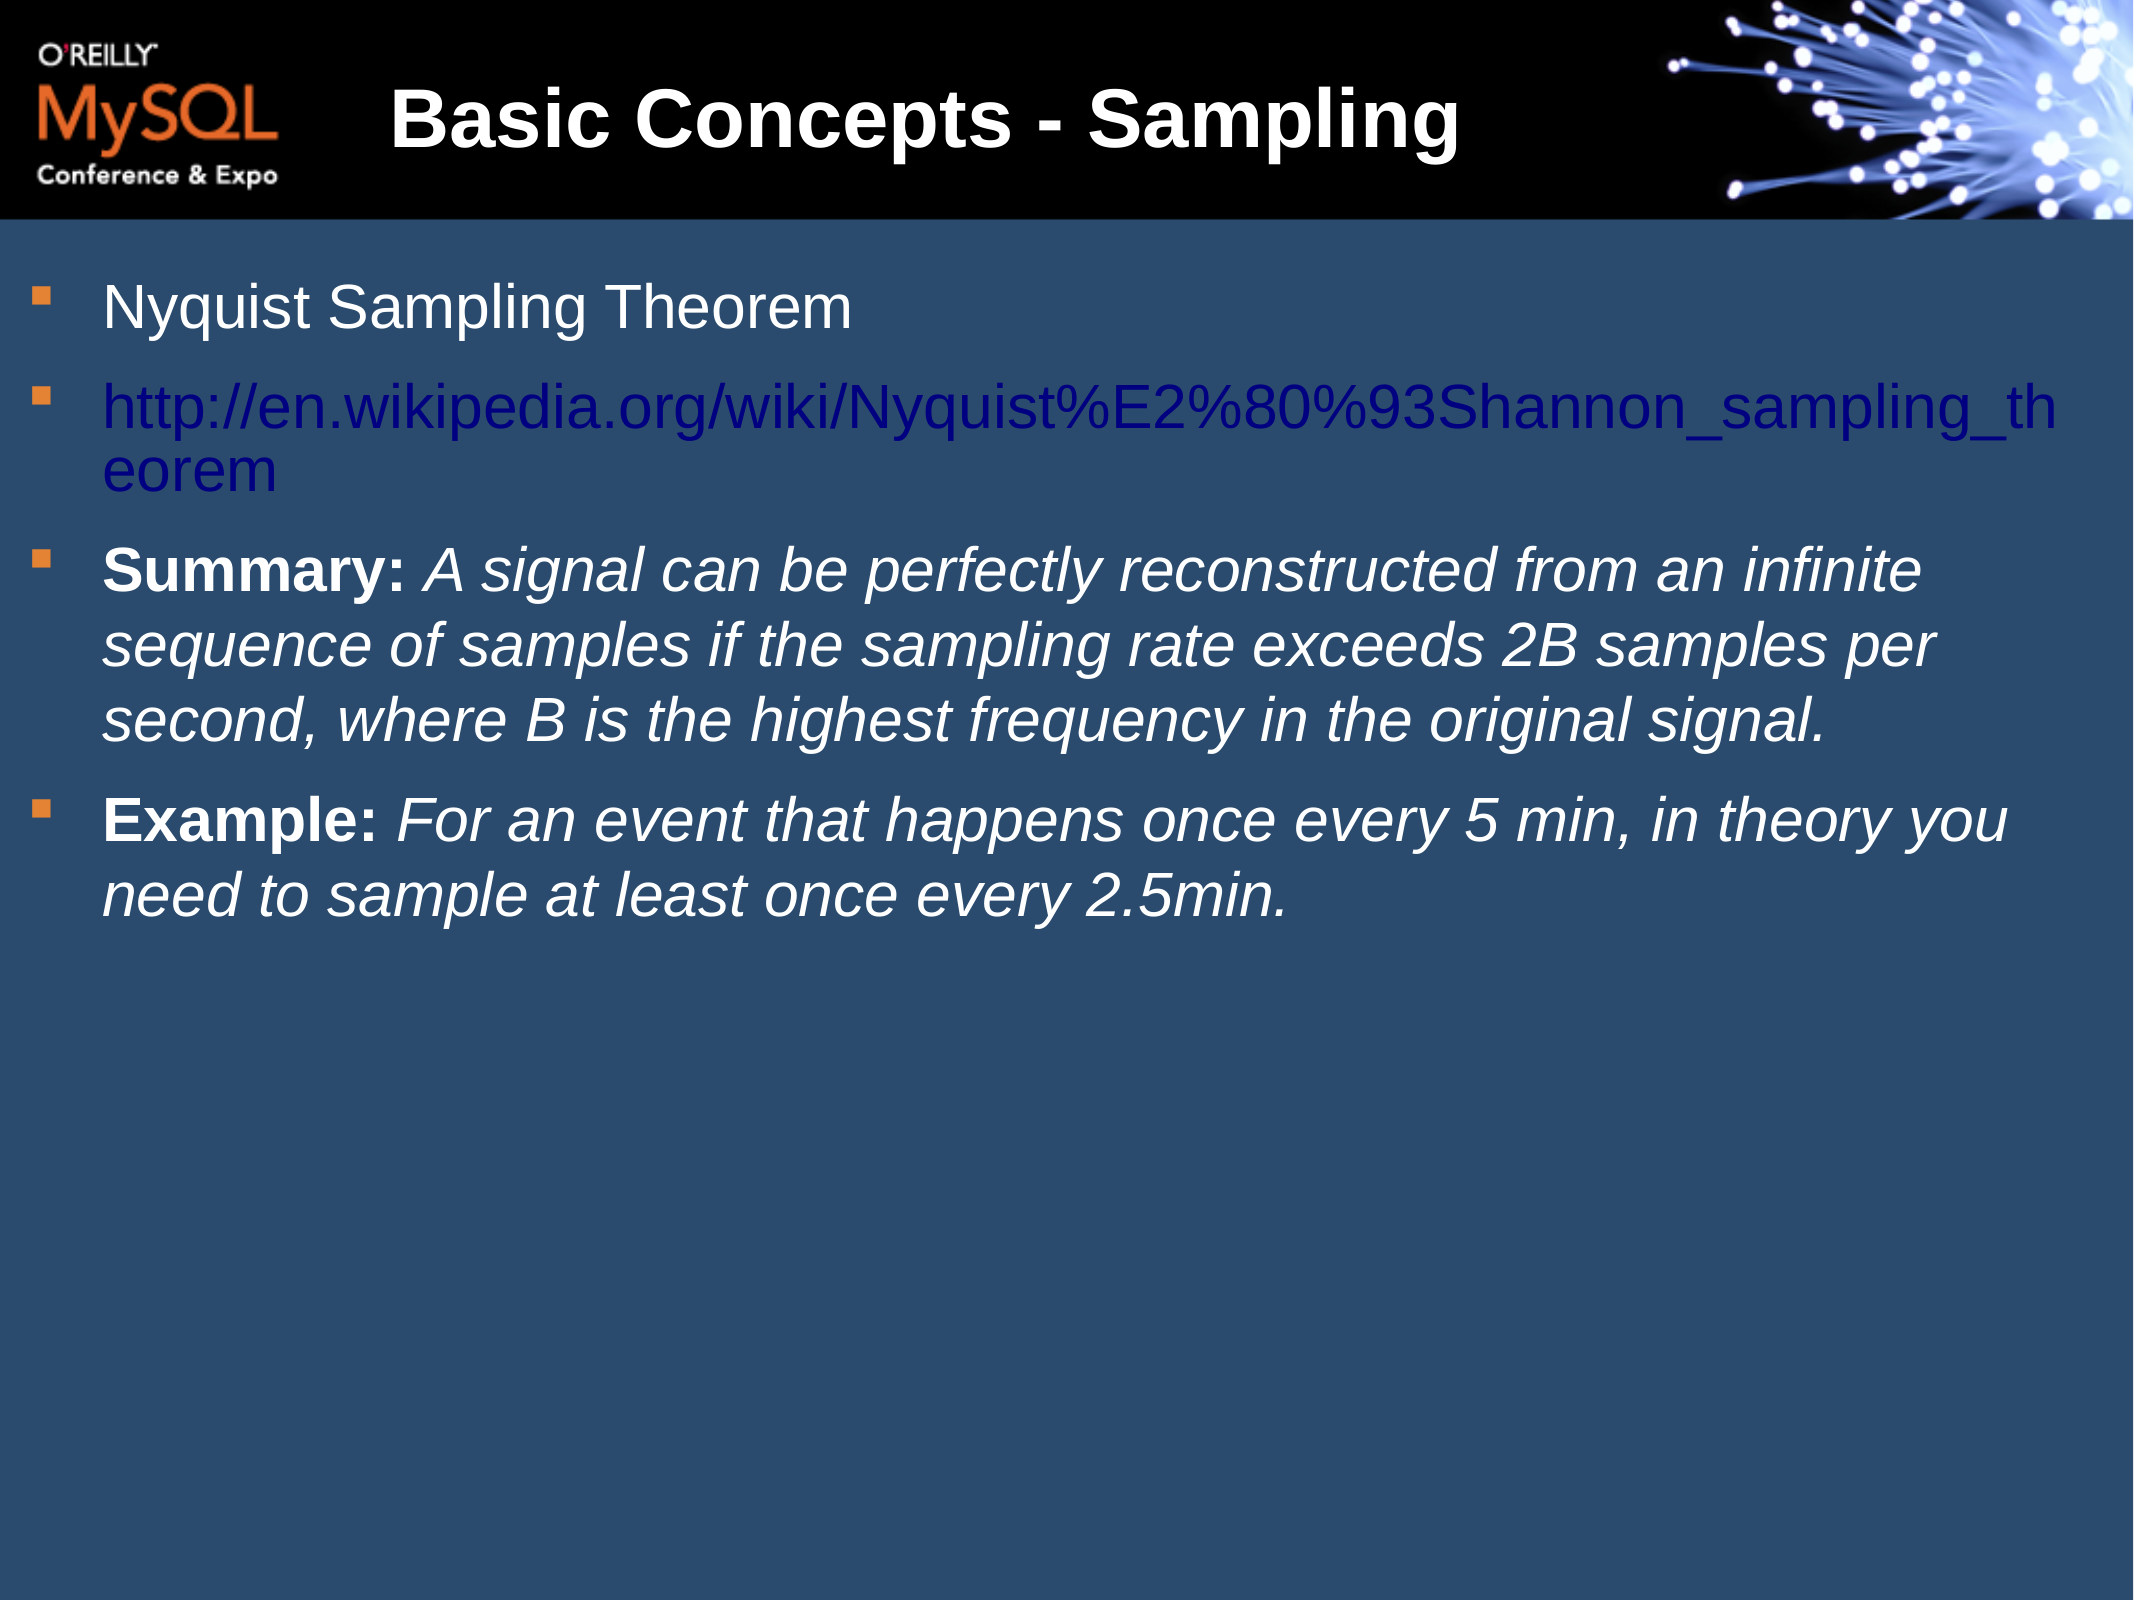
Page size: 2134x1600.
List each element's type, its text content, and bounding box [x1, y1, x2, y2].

title Basic Concepts - Sampling [381, 29, 2103, 201]
list Nyquist Sampling Theorem http://en.wikipedia.org/wiki/Nyquist%E2%80%93Shannon_sampling_theorem Summary: A signal can be perfectly reconstructed from an infinite sequence of samples if the sampling rate exceeds 2B samples per second, where B is the highest frequency in the original signal. Example: For an event that happens once every 5 min, in theory you need to sample at least once every 2.5min. [0, 258, 2100, 1348]
picture [0, 0, 2134, 1600]
